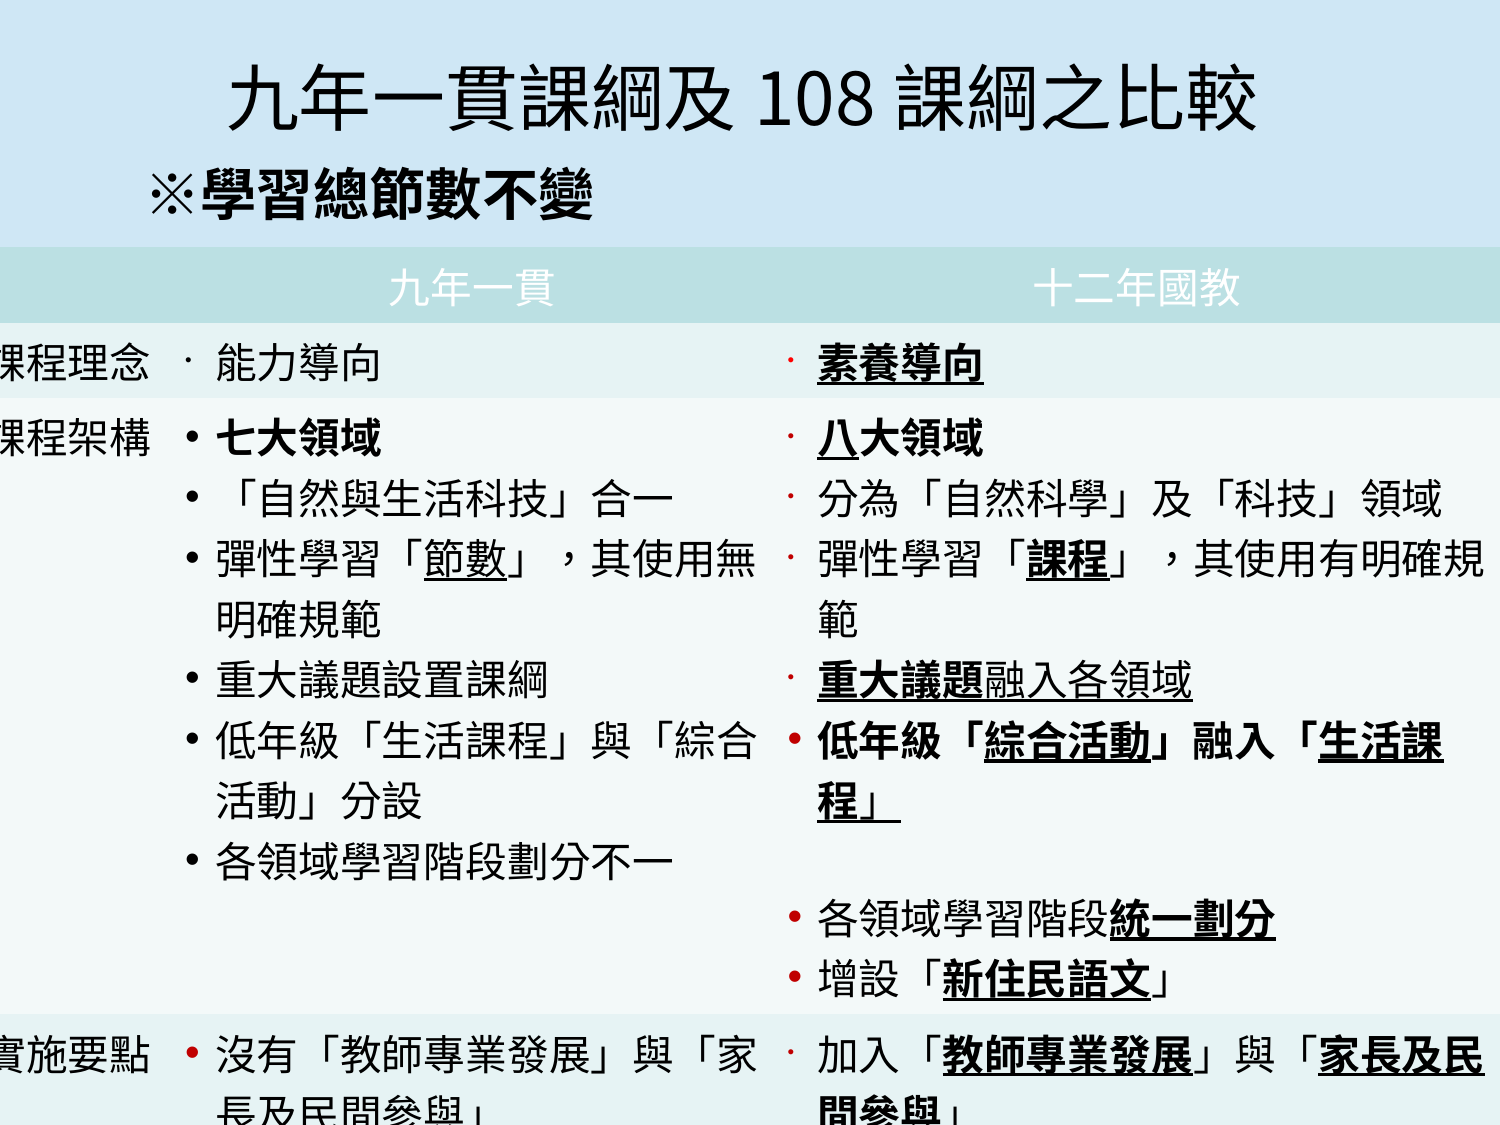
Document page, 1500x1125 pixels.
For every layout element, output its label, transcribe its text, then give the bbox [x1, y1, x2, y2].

table_cell 課程架構 [0, 398, 171, 1014]
table_cell 七大領域 「自然與生活科技」合一 彈性學習「節數」，其使用無明確規範 重大議題設置課綱 低年級「生活課程」與「綜合活動」分設 各領域學習階段劃分不一 [171, 398, 774, 1014]
table_cell 實施要點 [0, 1014, 171, 1125]
table_cell 加入「教師專業發展」與「家長及民間參與」 [774, 1014, 1500, 1125]
table_cell 沒有「教師專業發展」與「家長及民間參與」 [171, 1014, 774, 1125]
title 九年一貫課綱及108課綱之比較 [97, 45, 1387, 141]
table_header [0, 247, 171, 323]
table_cell 素養導向 [774, 323, 1500, 398]
table_cell 能力導向 [171, 323, 774, 398]
table_cell 八大領域 分為「自然科學」及「科技」領域 彈性學習「課程」，其使用有明確規範 重大議題融入各領域 低年級「綜合活動」融入「生活課程」 各領域學習階段統一劃分 增設「新住民語文」 [774, 398, 1500, 1014]
table_header 十二年國教 [774, 247, 1500, 323]
table_cell 課程理念 [0, 323, 171, 398]
table_header 九年一貫 [171, 247, 774, 323]
text_box ※學習總節數不變 [131, 152, 856, 247]
